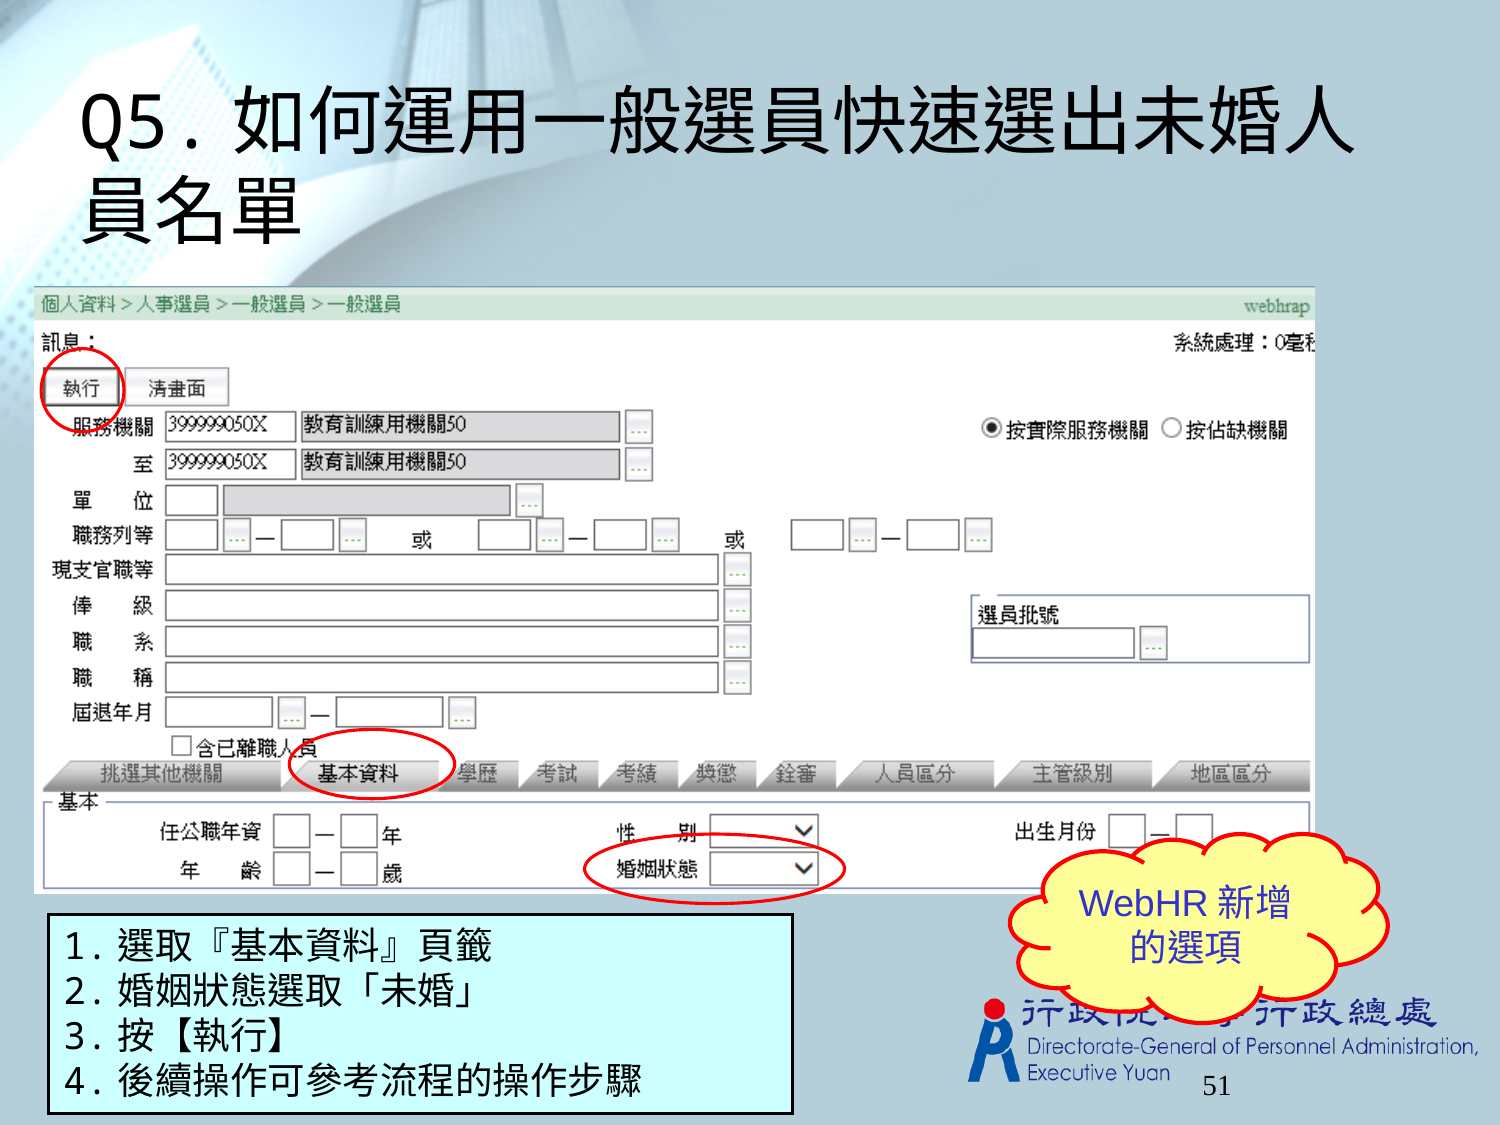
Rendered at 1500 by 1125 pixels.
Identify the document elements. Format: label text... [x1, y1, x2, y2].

text_box 1.選取『基本資料』頁籤 2.婚姻狀態選取「未婚」 3.按【執行】 4.後續操作可參考流程的操作步驟 [48, 914, 793, 1114]
picture [34, 287, 1315, 894]
text_box [1187, 1058, 1500, 1125]
text_box WebHR新增的選項 [1009, 834, 1388, 1024]
picture [587, 836, 842, 894]
text_box Q5.如何運用一般選員快速選出未婚人員名單 [65, 66, 1400, 261]
